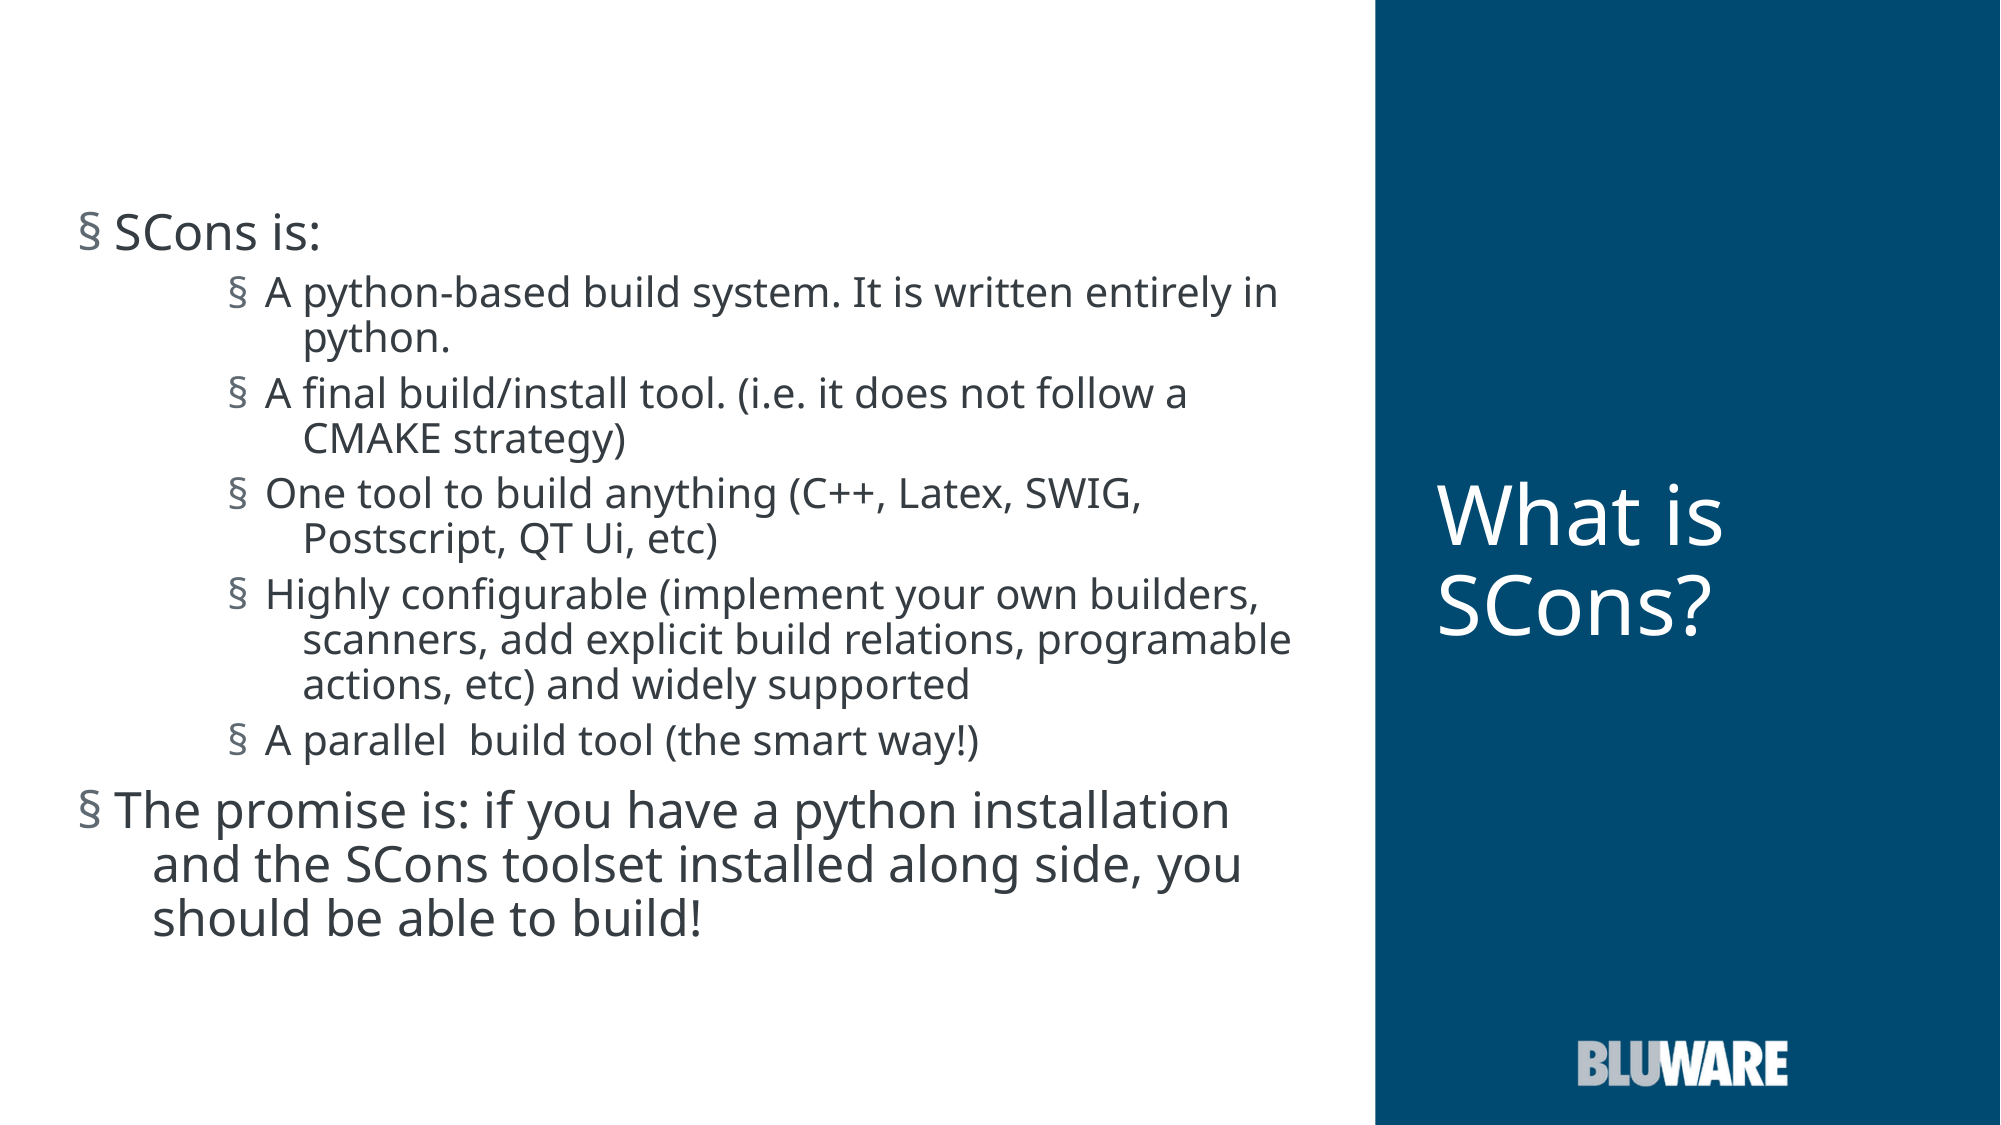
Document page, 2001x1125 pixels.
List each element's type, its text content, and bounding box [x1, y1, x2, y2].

list SCons is: A python-based build system. It is written entirely in python. A final build/install tool. (i.e. it does not follow a CMAKE strategy) One tool to build anything (C++, Latex, SWIG, Postscript, QT Ui, etc) Highly configurable (implement your own builders, scanners, add explicit build relations, programable actions, etc) and widely supported A parallel build tool (the smart way!) The promise is: if you have a python installation and the SCons toolset installed along side, you should be able to build! [62, 200, 1321, 1048]
title What is SCons? [1421, 1, 1945, 1125]
